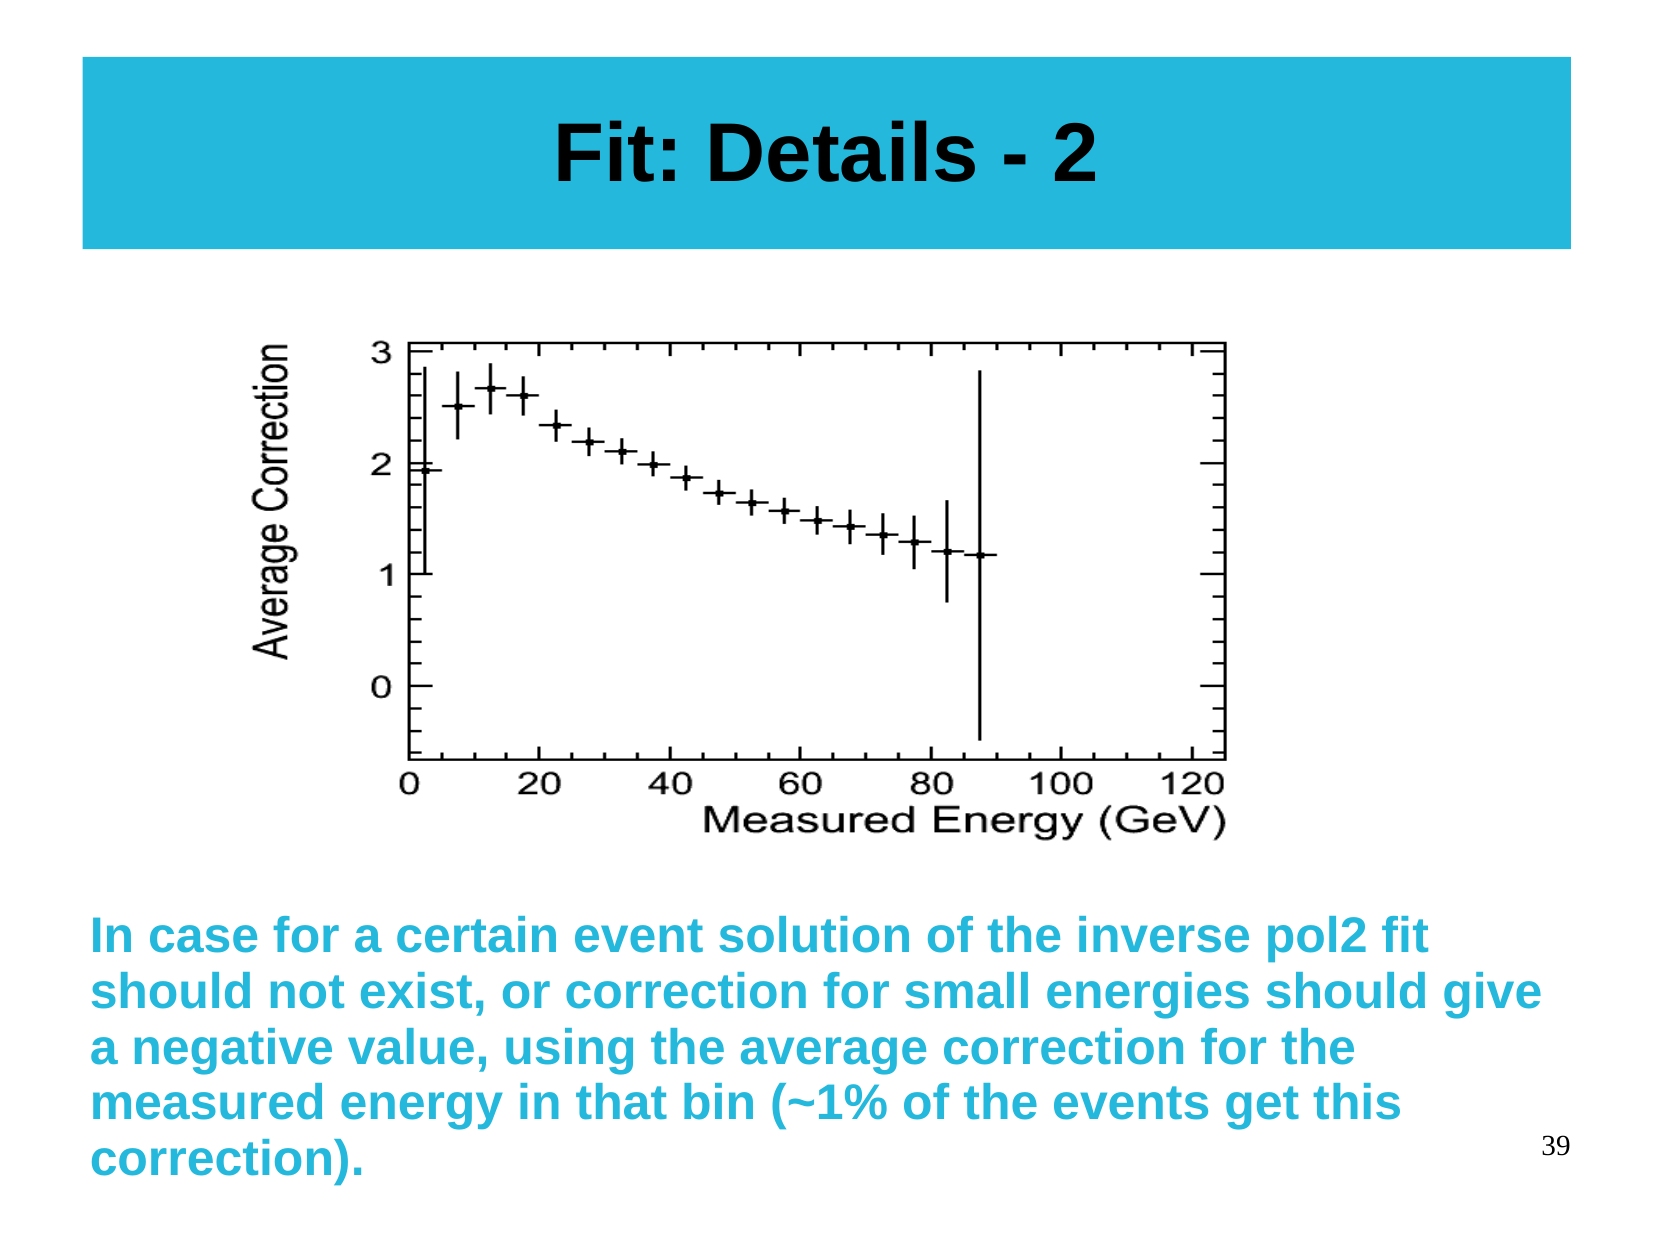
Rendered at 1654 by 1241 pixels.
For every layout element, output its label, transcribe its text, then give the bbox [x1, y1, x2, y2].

picture [225, 299, 1313, 862]
title Fit: Details - 2 [82, 56, 1571, 250]
text_box In case for a certain event solution of the inverse pol2 fit should not exist, or correction for small energies should give a negative value, using the average correction for the measured energy in that bin (~1% of the events get this correction). [75, 900, 1576, 1138]
